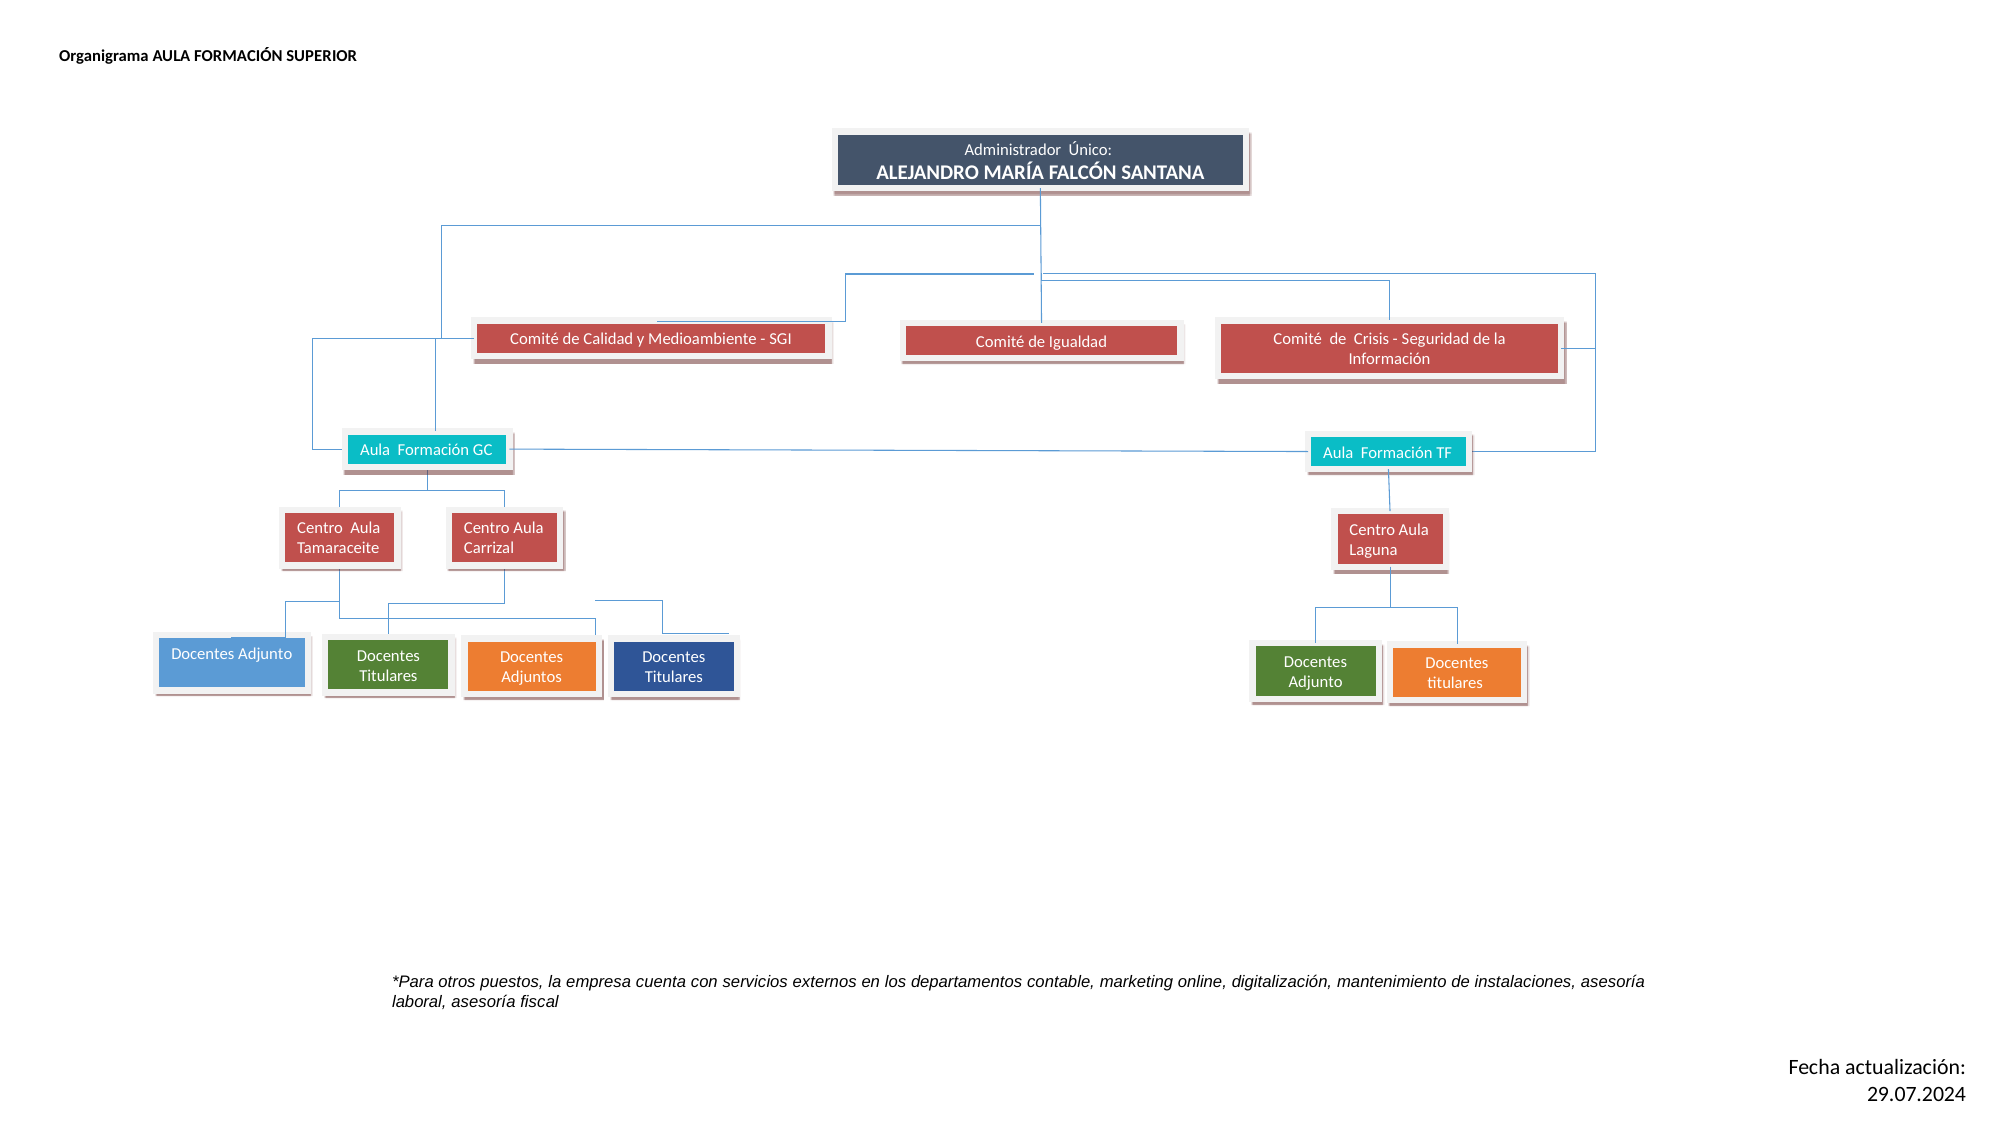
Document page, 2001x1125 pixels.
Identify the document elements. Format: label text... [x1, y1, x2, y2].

text_box *Para otros puestos, la empresa cuenta con servicios externos en los departamentos contable, marketing online, digitalización, mantenimiento de instalaciones, asesoría laboral, asesoría fiscal [377, 963, 1702, 1080]
text_box Comité de Igualdad [902, 322, 1181, 359]
text_box Administrador Único: ALEJANDRO MARÍA FALCÓN SANTANA [834, 131, 1246, 189]
text_box Comité de Crisis - Seguridad de la Información [1218, 320, 1562, 376]
text_box Docentes Adjunto [1252, 643, 1379, 699]
text_box Centro Aula Laguna [1334, 511, 1446, 567]
text_box Docentes Titulares [325, 636, 452, 693]
text_box Docentes titulares [1390, 644, 1525, 700]
text_box Centro Aula Tamaraceite [282, 509, 398, 566]
text_box Centro Aula Carrizal [448, 509, 561, 566]
text_box Docentes Adjuntos [464, 638, 599, 694]
text_box Aula Formación GC [345, 431, 510, 467]
text_box Fecha actualización: 29.07.2024 [1773, 1045, 2000, 1114]
text_box Docentes Adjunto [156, 634, 308, 691]
text_box Docentes Titulares [611, 638, 737, 694]
text_box Aula Formación TF [1308, 433, 1469, 470]
text_box Organigrama AULA FORMACIÓN SUPERIOR [44, 36, 376, 73]
text_box Comité de Calidad y Medioambiente - SGI [474, 320, 829, 356]
